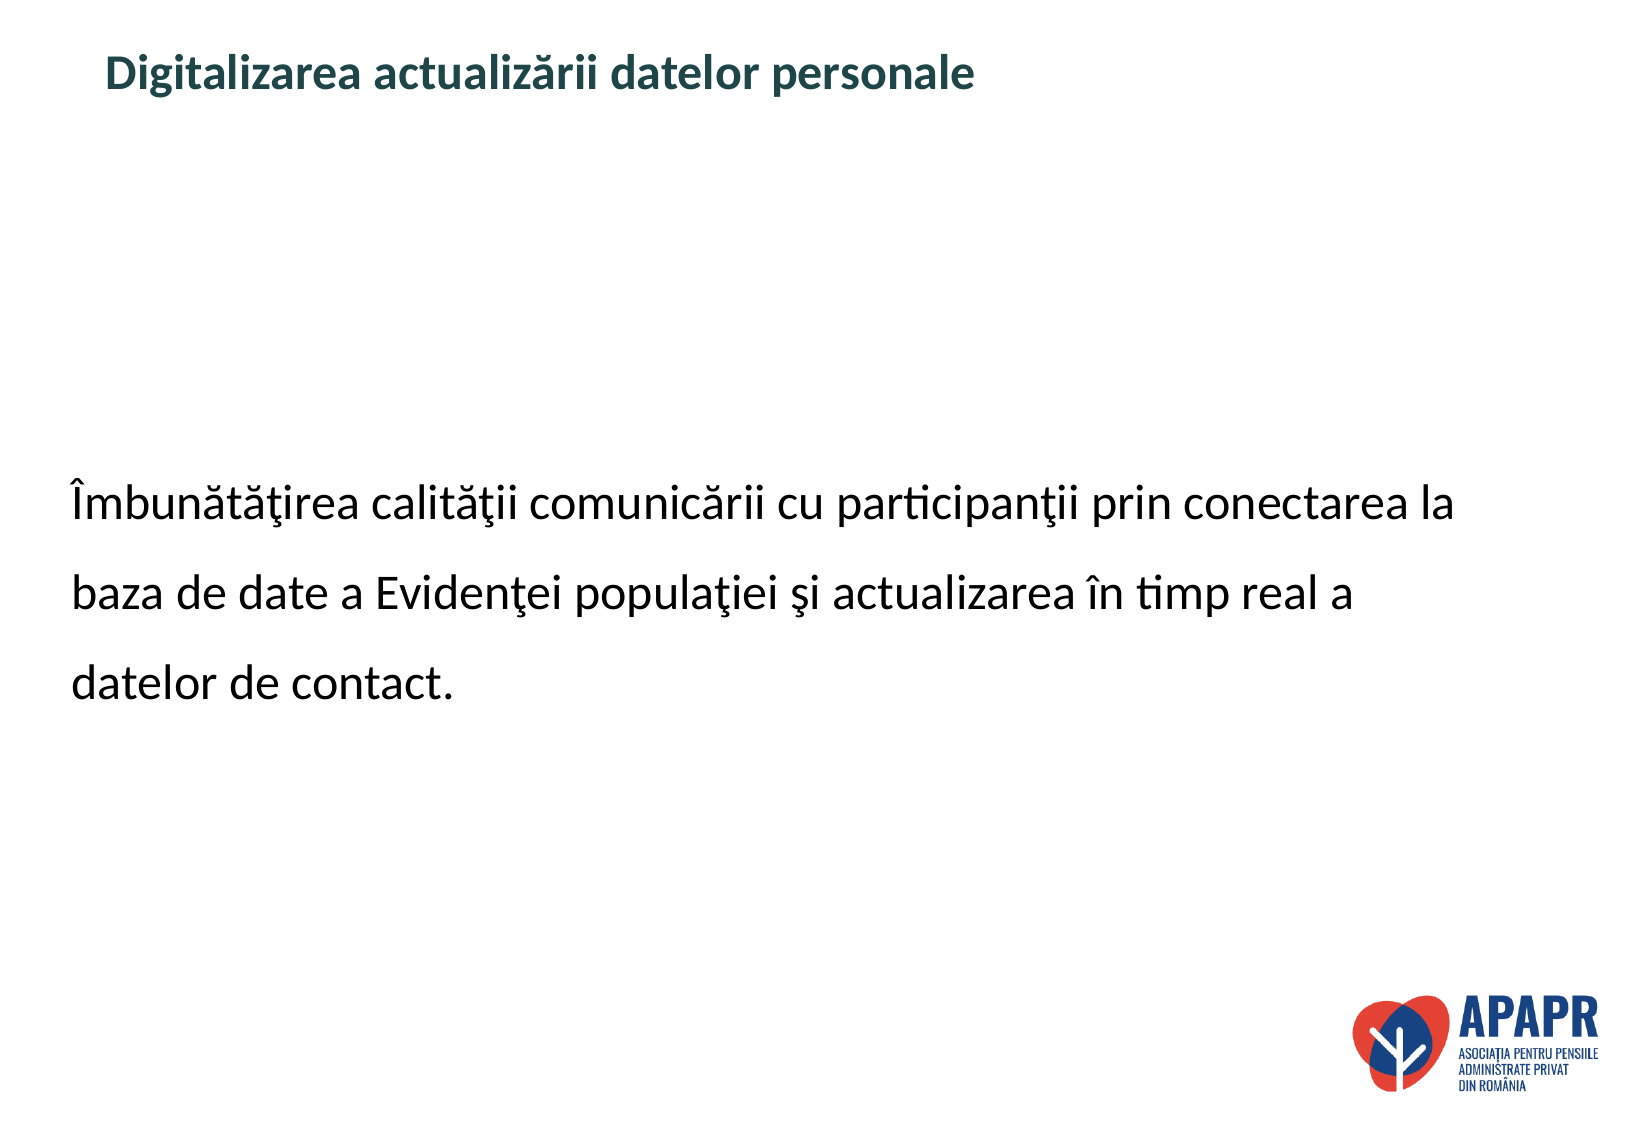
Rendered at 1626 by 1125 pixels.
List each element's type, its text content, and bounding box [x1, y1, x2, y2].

title Digitalizarea actualizării datelor personale [91, 31, 1535, 200]
text_box Îmbunătăţirea calităţii comunicării cu participanţii prin conectarea la baza de date a Evidenţei populaţiei şi actualizarea în timp real a datelor de contact. [56, 412, 1501, 738]
picture [1274, 900, 1626, 1125]
